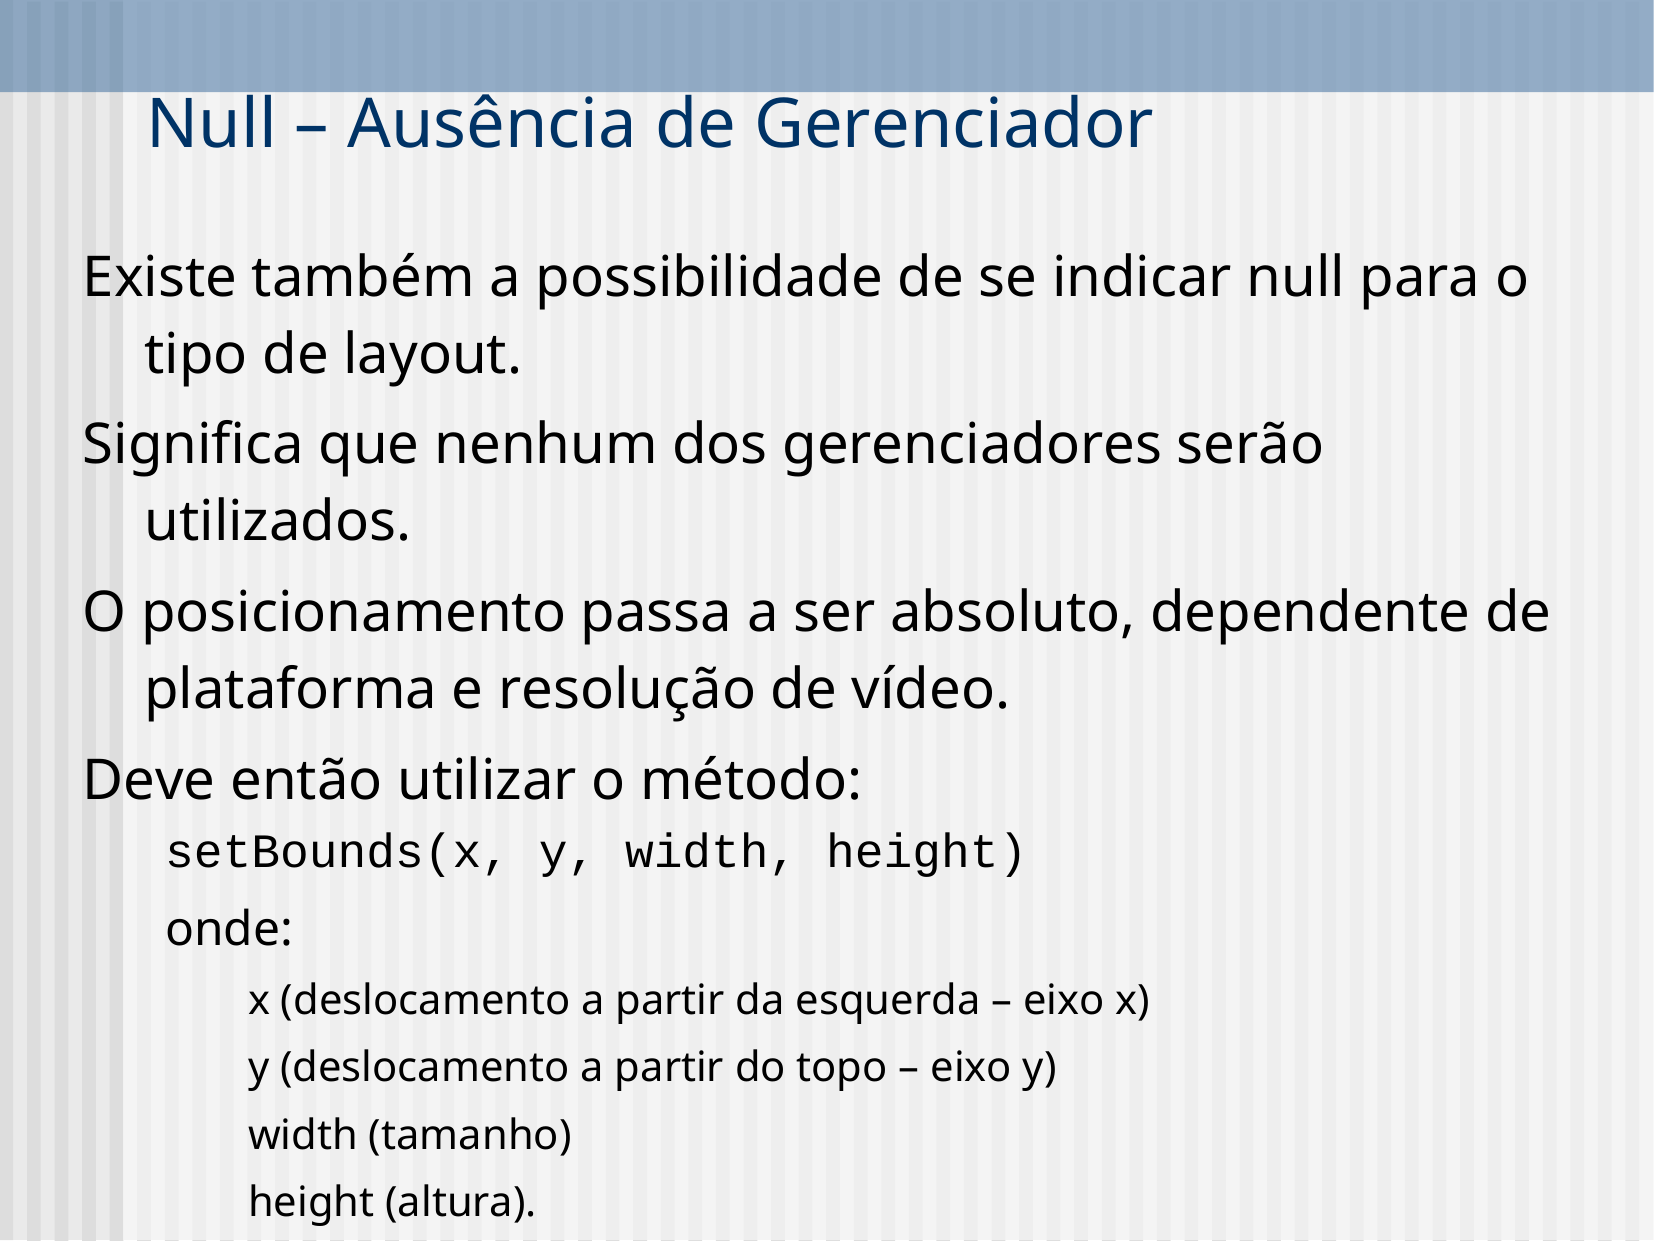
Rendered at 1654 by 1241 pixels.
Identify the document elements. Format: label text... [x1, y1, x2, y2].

title Null – Ausência de Gerenciador [146, 29, 1536, 212]
list Existe também a possibilidade de se indicar null para o tipo de layout. Significa que nenhum dos gerenciadores serão utilizados. O posicionamento passa a ser absoluto, dependente de plataforma e resolução de vídeo. Deve então utilizar o método: setBounds(x, y, width, height) onde: x (deslocamento a partir da esquerda – eixo x) y (deslocamento a partir do topo – eixo y) width (tamanho) height (altura). [82, 236, 1571, 1133]
